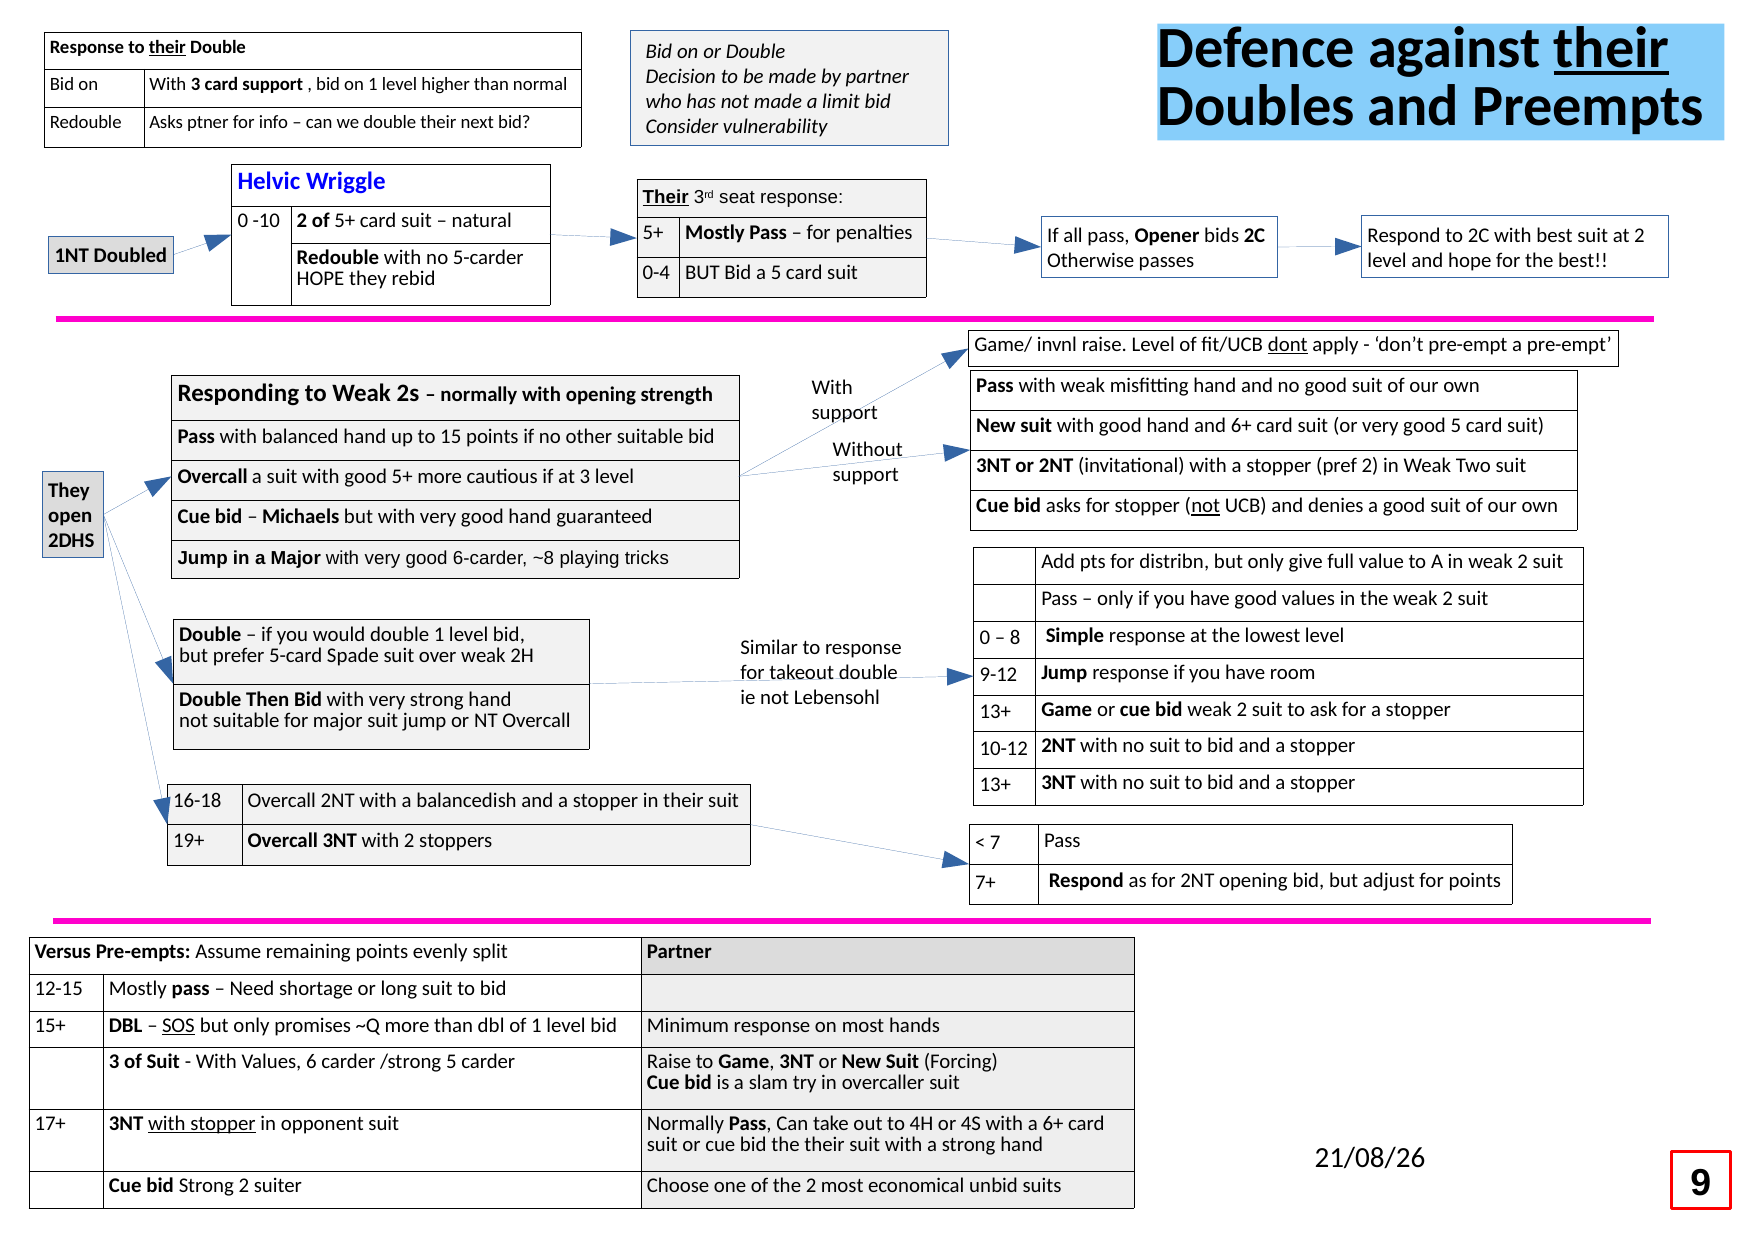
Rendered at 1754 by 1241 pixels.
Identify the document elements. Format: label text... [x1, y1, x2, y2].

table_cell Asks ptner for info – can we double their next bid? [145, 108, 581, 147]
table_cell 3NT with stopper in opponent suit [104, 1110, 641, 1171]
text_box Bid on or Double Decision to be made by partner who has not made a limit bid Consider vulnerability [630, 30, 949, 146]
table_cell Double Then Bid with very strong hand not suitable for major suit jump or NT Overcall [174, 685, 589, 749]
table_cell 17+ [30, 1110, 103, 1171]
table_header Double – if you would double 1 level bid, but prefer 5-card Spade suit over weak 2H [174, 620, 589, 684]
table_cell 12-15 [30, 975, 103, 1011]
table_cell [642, 975, 1134, 1011]
table_cell Mostly pass – Need shortage or long suit to bid [104, 975, 641, 1011]
text_box Without support [817, 428, 923, 493]
table_cell Cue bid Strong 2 suiter [104, 1172, 641, 1208]
table_cell Jump in a Major with very good 6-carder, ~8 playing tricks [172, 541, 739, 578]
table_header Partner [642, 938, 1134, 974]
table_header Helvic Wriggle [232, 165, 550, 206]
table_cell Minimum response on most hands [642, 1012, 1134, 1047]
table_cell 3 of Suit - With Values, 6 carder /strong 5 carder [104, 1048, 641, 1109]
table_header 16-18 [168, 785, 242, 824]
text_box If all pass, Opener bids 2C Otherwise passes [1041, 216, 1278, 278]
text_box 25/07/23 [1305, 1145, 1436, 1202]
table_cell Cue bid – Michaels but with very good hand guaranteed [172, 501, 739, 540]
table_cell Pass – only if you have good values in the weak 2 suit [1036, 585, 1583, 621]
table_cell 0 – 8 [974, 622, 1035, 658]
table_cell 3NT or 2NT (invitational) with a stopper (pref 2) in Weak Two suit [971, 451, 1577, 490]
table_cell 3NT with no suit to bid and a stopper [1036, 769, 1583, 805]
table_cell New suit with good hand and 6+ card suit (or very good 5 card suit) [971, 411, 1577, 450]
table_cell 2 of 5+ card suit – natural [292, 207, 550, 243]
table_header Pass [1039, 825, 1512, 864]
table_cell 13+ [974, 696, 1035, 731]
text_box 9 [1671, 1151, 1731, 1209]
table_header Responding to Weak 2s – normally with opening strength [172, 376, 739, 420]
table_cell 0-4 [638, 258, 679, 297]
table_cell [974, 585, 1035, 621]
table_cell Choose one of the 2 most economical unbid suits [642, 1172, 1134, 1208]
text_box They open 2DHS [42, 471, 104, 558]
text_box Game/ invnl raise. Level of fit/UCB dont apply - ‘don’t pre-empt a pre-empt’ [968, 330, 1619, 367]
table_cell 7+ [970, 865, 1038, 904]
table_cell Redouble with no 5-carder HOPE they rebid [292, 244, 550, 305]
text_box Respond to 2C with best suit at 2 level and hope for the best!! [1361, 215, 1669, 278]
table_header Versus Pre-empts: Assume remaining points evenly split [30, 938, 641, 974]
table_cell Bid on [45, 70, 144, 107]
table_header Overcall 2NT with a balancedish and a stopper in their suit [243, 785, 750, 824]
table_header Their 3rd seat response: [638, 180, 926, 217]
table_cell Simple response at the lowest level [1036, 622, 1583, 658]
table_cell 10-12 [974, 732, 1035, 768]
table_cell DBL – SOS but only promises ~Q more than dbl of 1 level bid [104, 1012, 641, 1047]
text_box Defence against their Doubles and Preempts [1157, 23, 1725, 141]
table_cell Jump response if you have room [1036, 659, 1583, 695]
table_cell Pass with balanced hand up to 15 points if no other suitable bid [172, 421, 739, 460]
table_cell 15+ [30, 1012, 103, 1047]
table_cell Normally Pass, Can take out to 4H or 4S with a 6+ card suit or cue bid the their suit with a strong hand [642, 1110, 1134, 1171]
table_header [974, 548, 1035, 584]
table_cell 0 -10 [232, 207, 291, 305]
table_header Add pts for distribn, but only give full value to A in weak 2 suit [1036, 548, 1583, 584]
table_cell Raise to Game, 3NT or New Suit (Forcing) Cue bid is a slam try in overcaller suit [642, 1048, 1134, 1109]
table_cell 2NT with no suit to bid and a stopper [1036, 732, 1583, 768]
table_cell Redouble [45, 108, 144, 147]
text_box With support [796, 366, 898, 431]
table_cell Mostly Pass – for penalties [680, 218, 926, 257]
table_cell BUT Bid a 5 card suit [680, 258, 926, 297]
table_cell 13+ [974, 769, 1035, 805]
table_cell With 3 card support , bid on 1 level higher than normal [145, 70, 581, 107]
text_box Similar to response for takeout double ie not Lebensohl [725, 625, 922, 716]
table_cell 19+ [168, 825, 242, 865]
table_cell [30, 1048, 103, 1109]
table_header < 7 [970, 825, 1038, 864]
table_cell [30, 1172, 103, 1208]
table_cell Cue bid asks for stopper (not UCB) and denies a good suit of our own [971, 491, 1577, 530]
table_cell Overcall a suit with good 5+ more cautious if at 3 level [172, 461, 739, 500]
table_cell 9-12 [974, 659, 1035, 695]
table_header Response to their Double [45, 33, 581, 69]
table_cell Game or cue bid weak 2 suit to ask for a stopper [1036, 696, 1583, 731]
table_cell Overcall 3NT with 2 stoppers [243, 825, 750, 865]
text_box 1NT Doubled [48, 236, 174, 274]
table_header Pass with weak misfitting hand and no good suit of our own [971, 371, 1577, 410]
table_cell 5+ [638, 218, 679, 257]
table_cell Respond as for 2NT opening bid, but adjust for points [1039, 865, 1512, 904]
